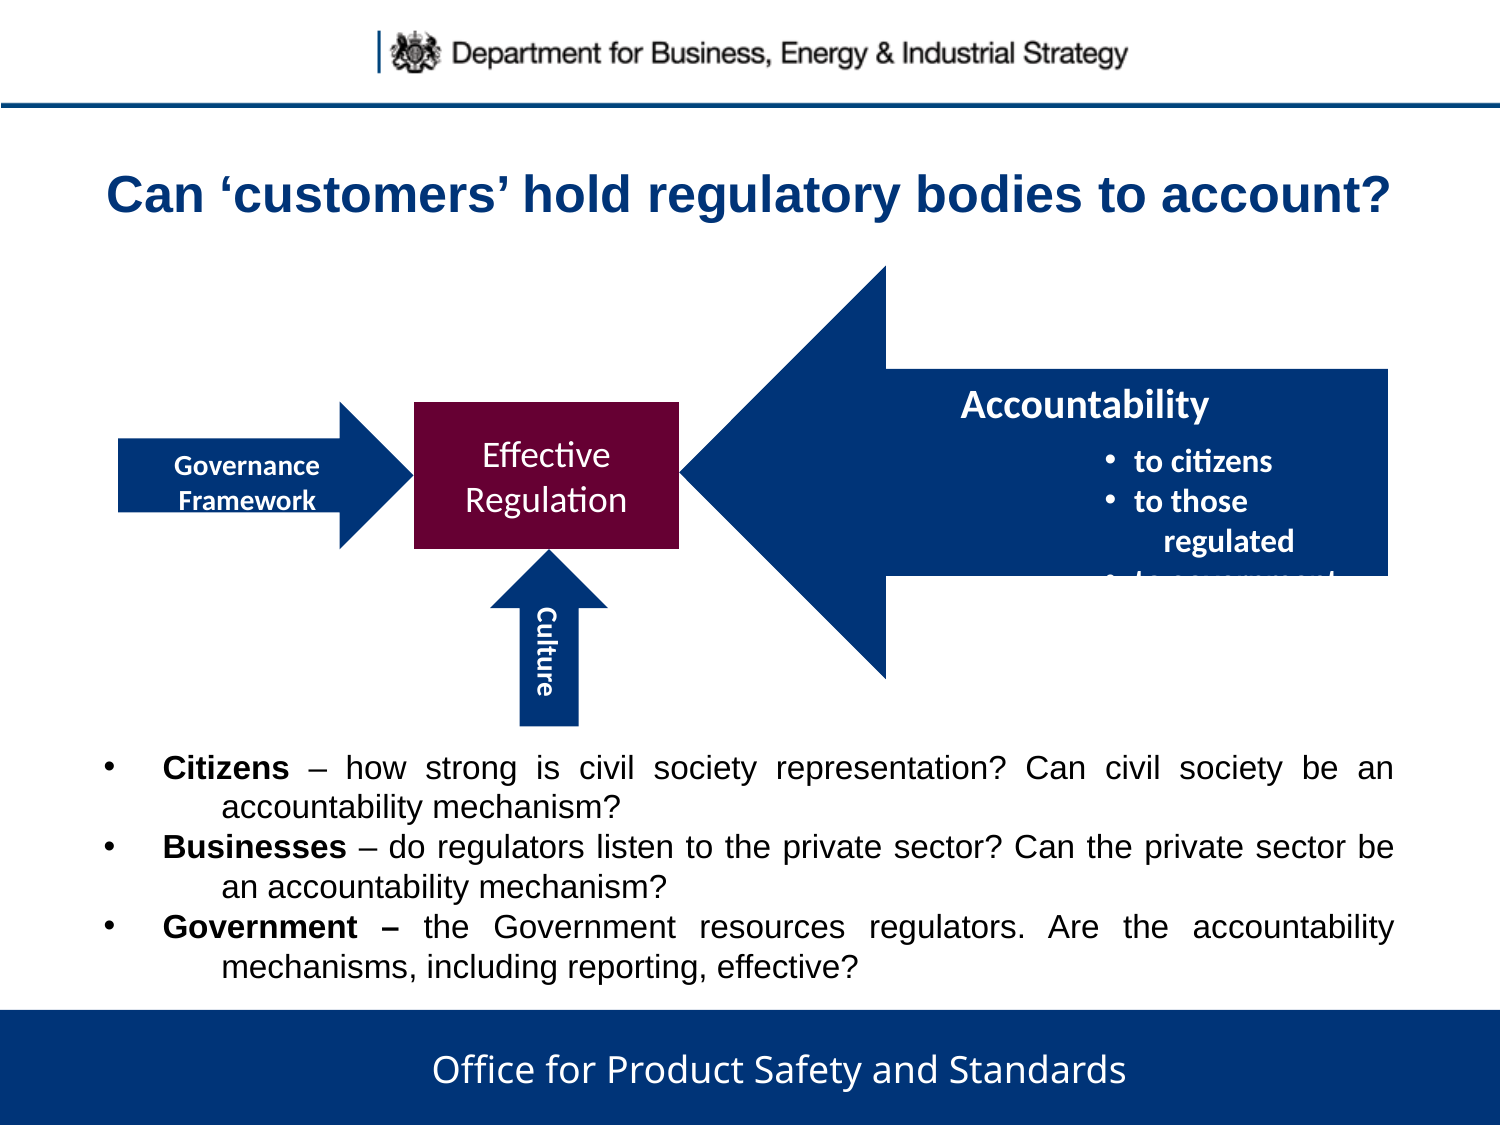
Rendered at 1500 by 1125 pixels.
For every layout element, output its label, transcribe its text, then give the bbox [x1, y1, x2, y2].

text_box Can ‘customers’ hold regulatory bodies to account? [88, 147, 1412, 237]
text_box Effective Regulation [414, 402, 679, 549]
text_box Citizens – how strong is civil society representation? Can civil society be an accountability mechanism? Businesses – do regulators listen to the private sector? Can the private sector be an accountability mechanism? Government – the Government resources regulators. Are the accountability mechanisms, including reporting, effective? [88, 738, 1412, 996]
text_box Culture [490, 549, 609, 727]
picture [1, 0, 1500, 108]
text_box Governance Framework [118, 401, 414, 550]
text_box Office for Product Safety and Standards [0, 1009, 1500, 1125]
text_box Accountability to citizens to those regulated to government [679, 265, 1388, 680]
